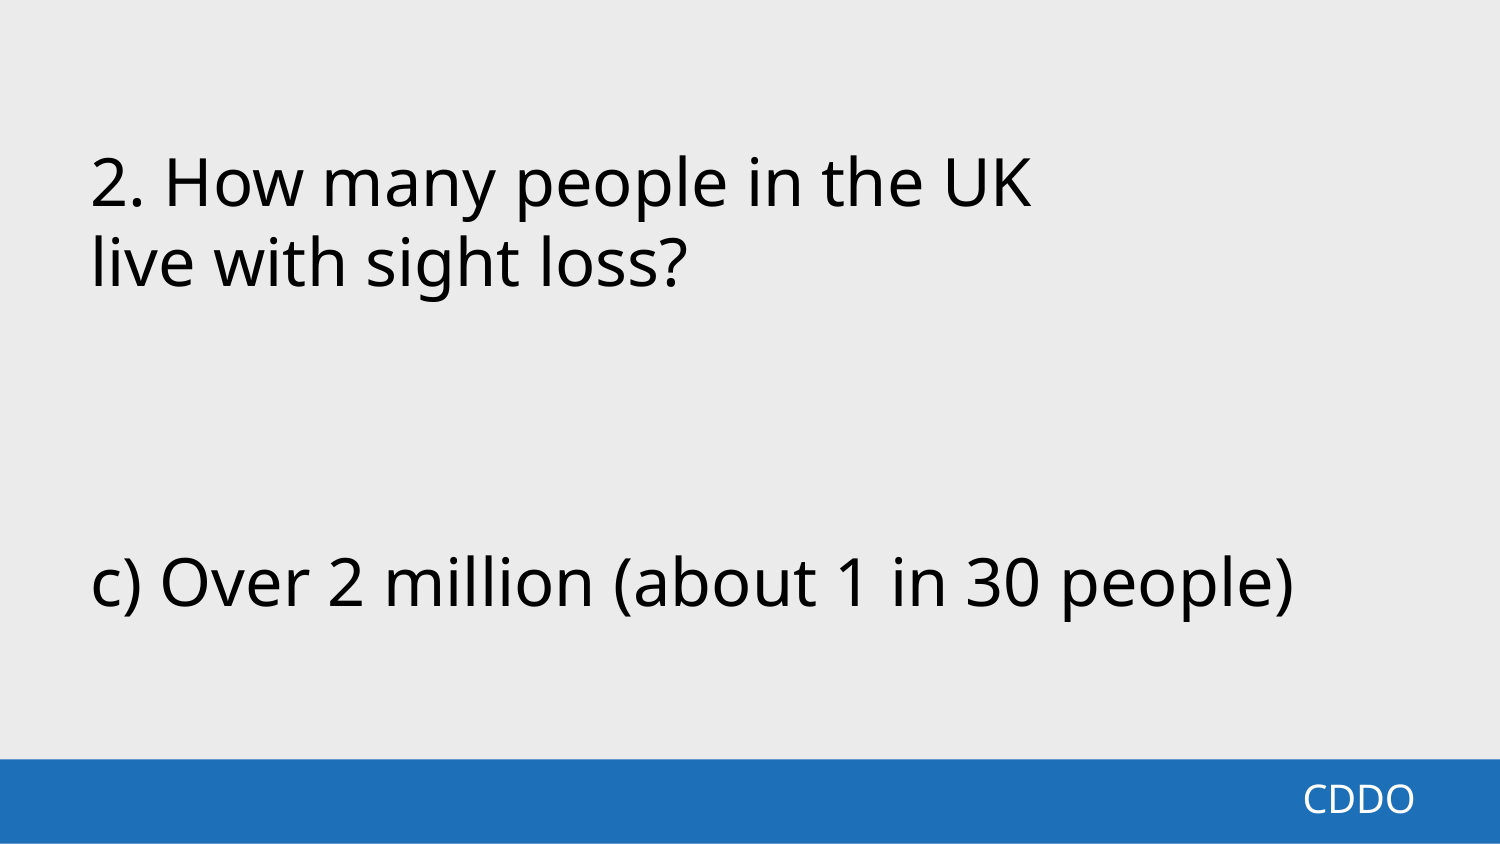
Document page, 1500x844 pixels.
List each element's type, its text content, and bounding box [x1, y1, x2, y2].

text_box 2. How many people in the UK live with sight loss? c) Over 2 million (about 1 in 30 people) [87, 0, 1416, 760]
